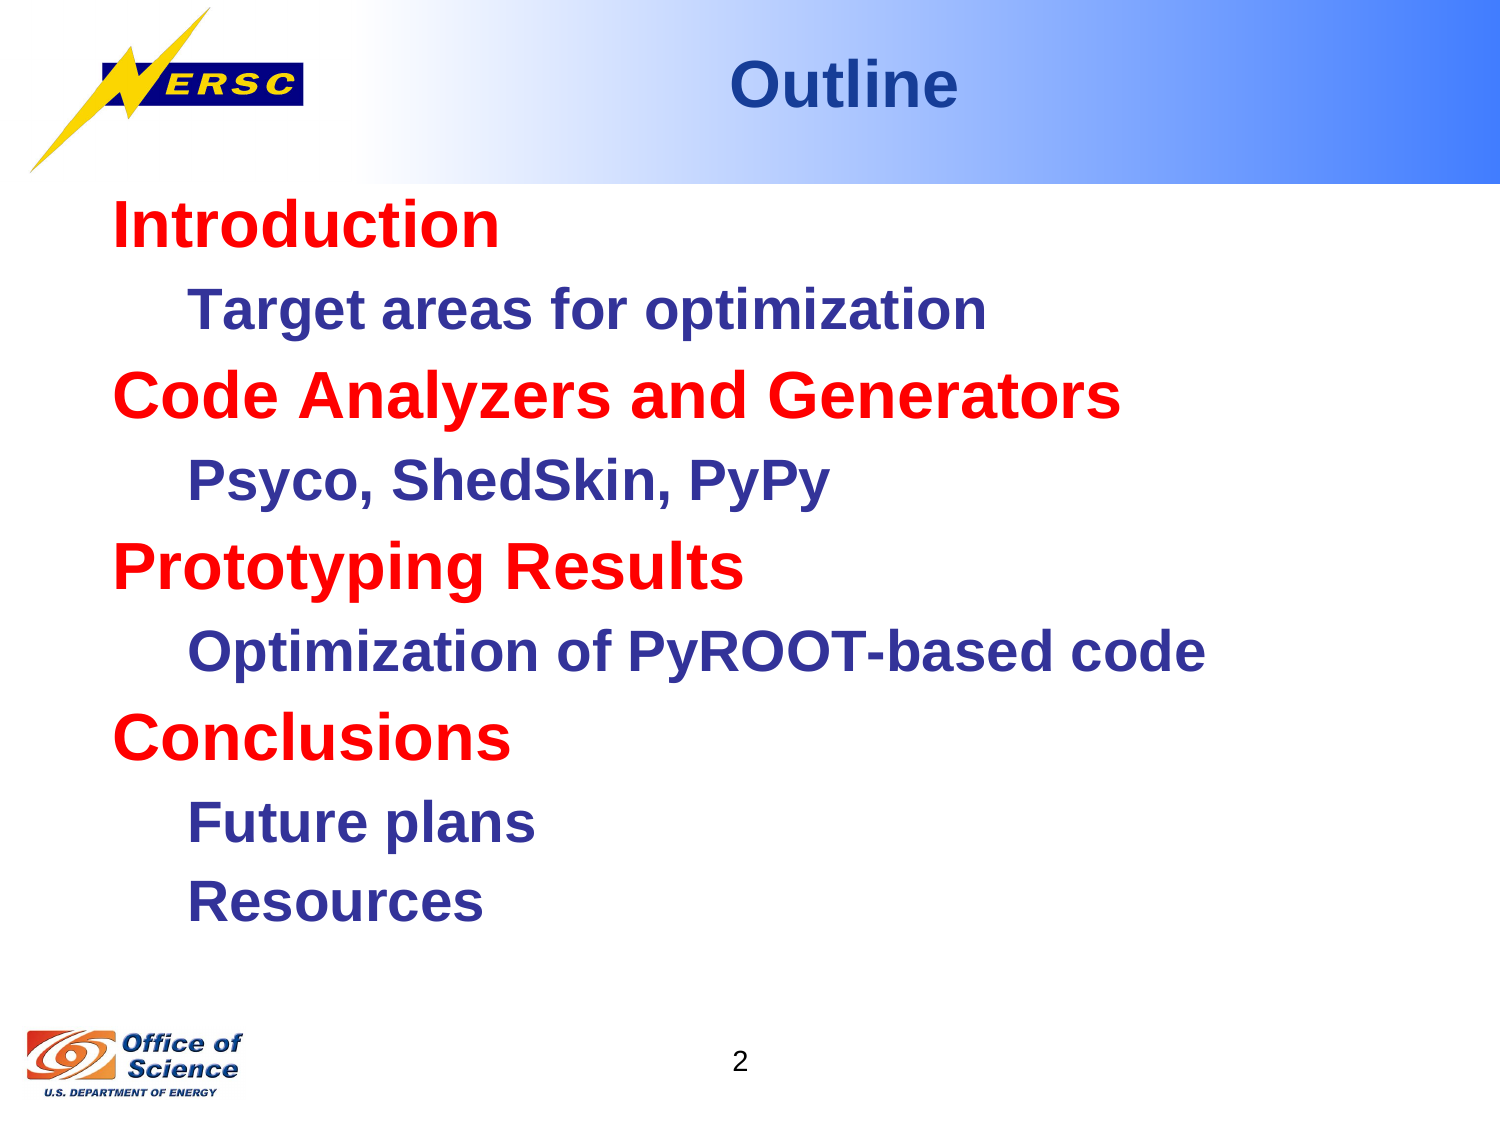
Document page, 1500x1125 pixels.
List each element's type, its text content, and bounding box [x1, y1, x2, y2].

picture [22, 1026, 246, 1100]
list Introduction Target areas for optimization Code Analyzers and Generators Psyco, ShedSkin, PyPy Prototyping Results Optimization of PyROOT-based code Conclusions Future plans Resources [112, 187, 1426, 947]
title Outline [364, 13, 1326, 156]
picture [0, 0, 352, 182]
